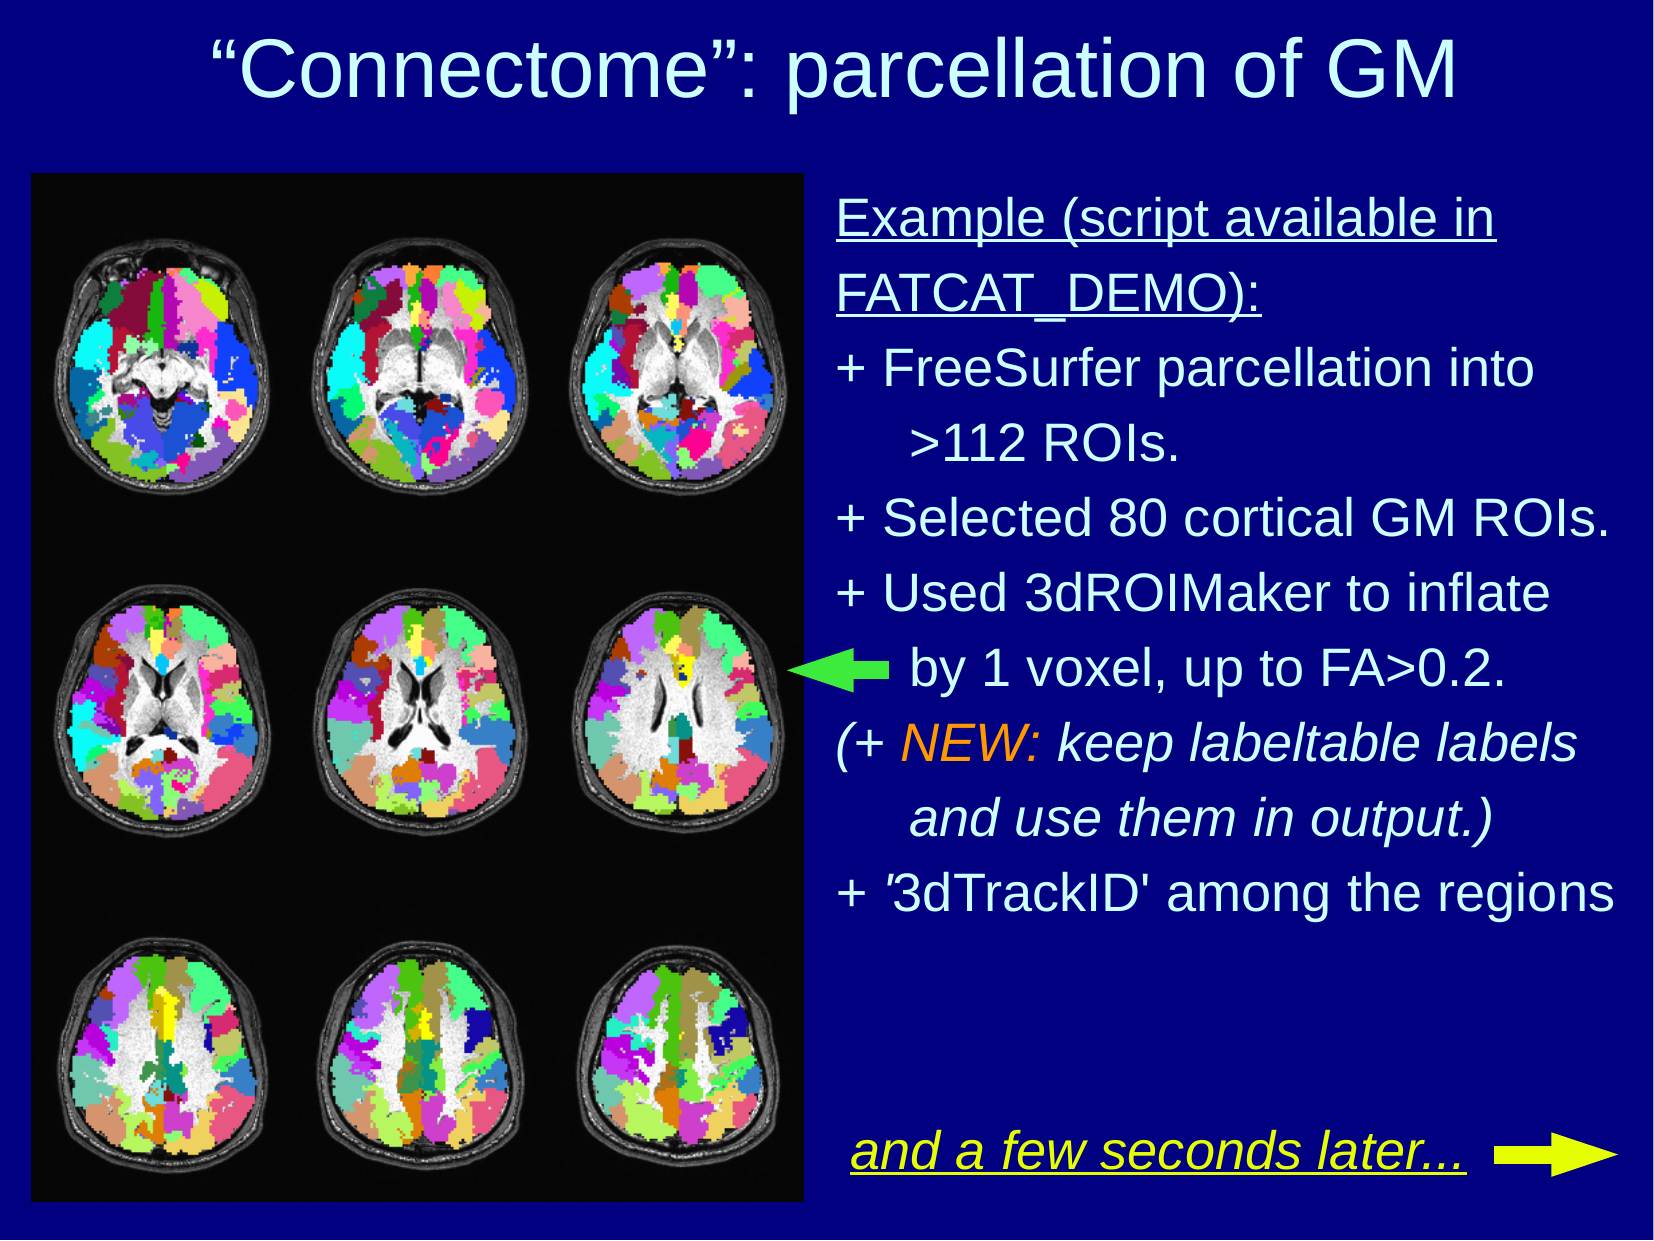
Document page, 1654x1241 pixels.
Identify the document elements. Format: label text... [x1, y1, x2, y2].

text_box and a few seconds later... [835, 1098, 1639, 1189]
text_box Example (script available in FATCAT_DEMO): + FreeSurfer parcellation into >112 ROIs. + Selected 80 cortical GM ROIs. + Used 3dROIMaker to inflate by 1 voxel, up to FA>0.2. (+ NEW: keep labeltable labels and use them in output.) + '3dTrackID' among the regions [820, 165, 1641, 1006]
picture [31, 173, 804, 1202]
title “Connectome”: parcellation of GM [35, 1, 1636, 138]
